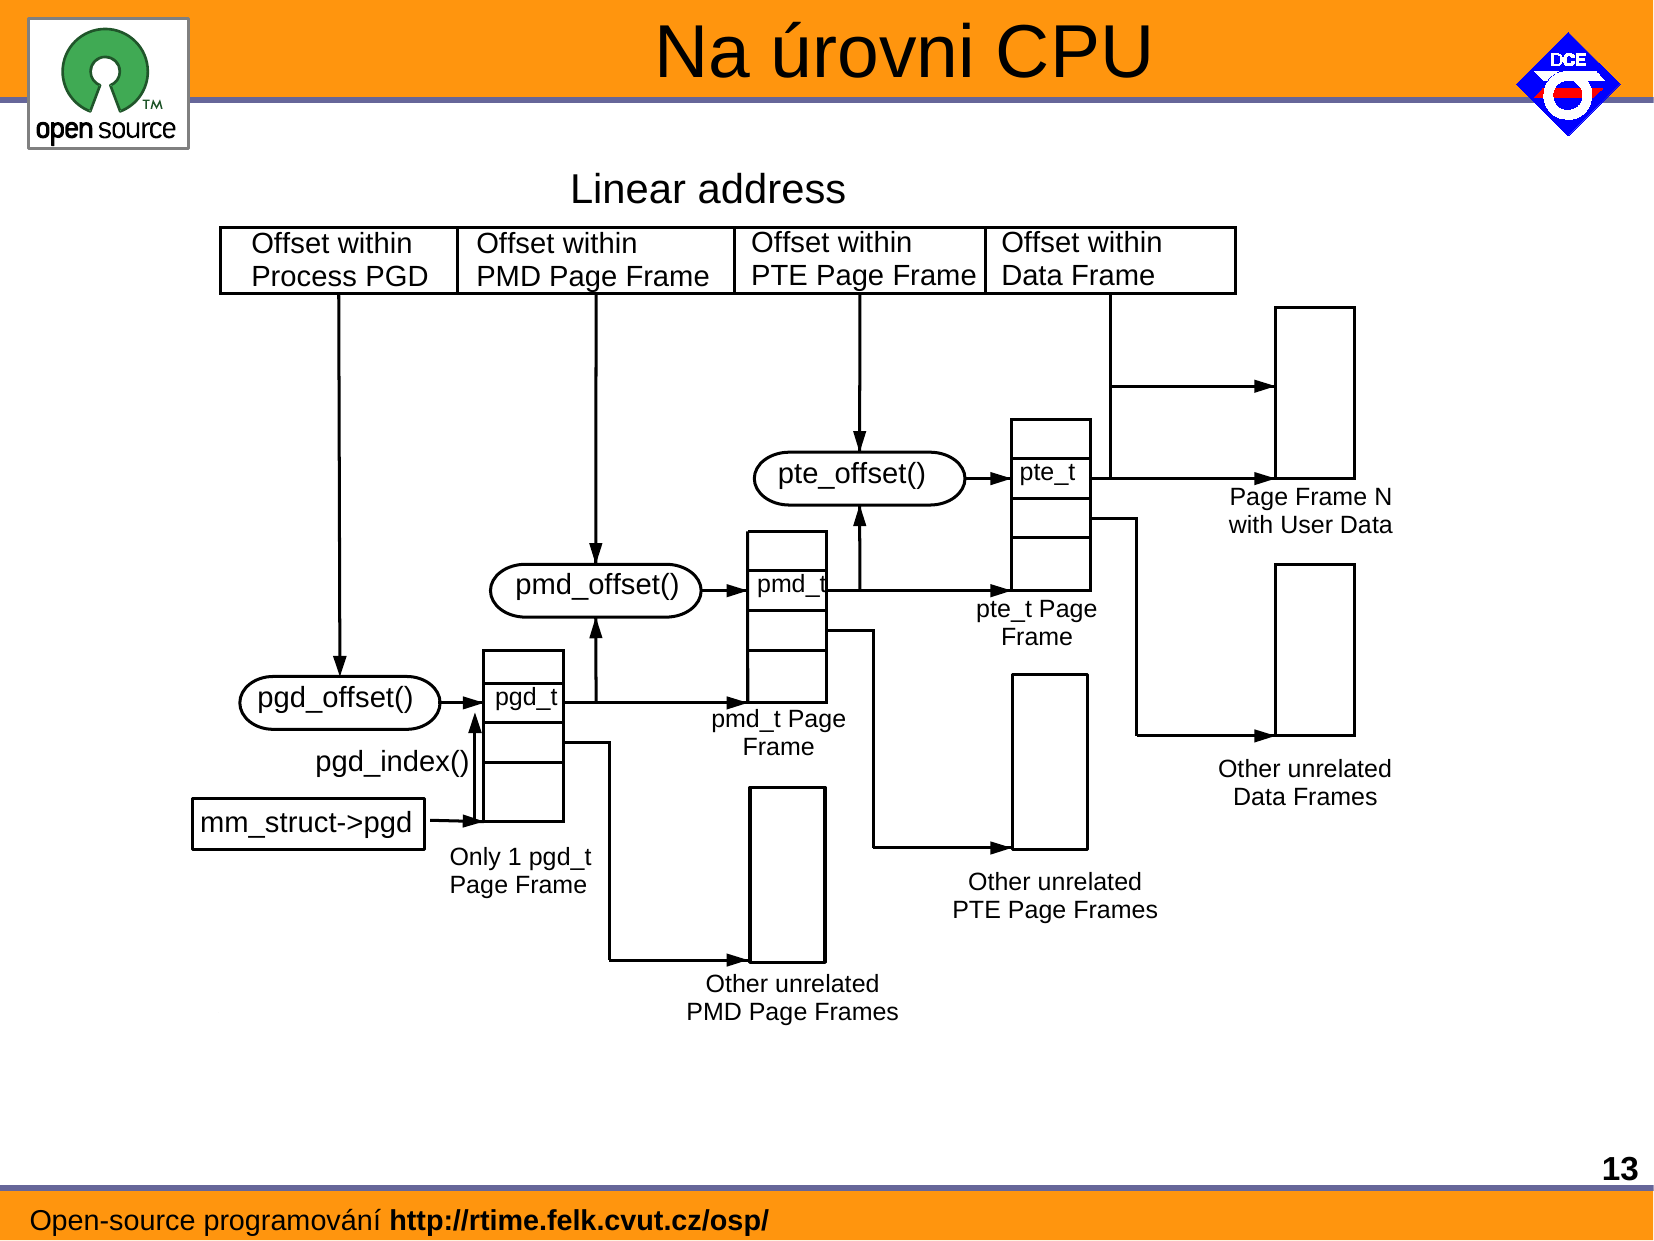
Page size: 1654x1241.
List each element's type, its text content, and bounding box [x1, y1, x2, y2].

text_box [756, 470, 770, 498]
text_box pte_t Page Frame [945, 587, 1129, 665]
text_box [726, 584, 746, 598]
text_box [462, 696, 484, 710]
text_box Page Frame N with User Data [1200, 474, 1422, 553]
text_box [1254, 729, 1274, 743]
text_box pmd_offset() [507, 560, 688, 613]
text_box Other unrelated Data Frames [1187, 747, 1424, 826]
text_box [589, 617, 603, 639]
text_box [485, 724, 562, 761]
text_box [853, 431, 867, 450]
text_box [1277, 566, 1353, 734]
text_box [1013, 539, 1089, 587]
text_box pmd_t Page Frame [687, 697, 871, 775]
text_box [950, 460, 963, 497]
text_box [242, 688, 249, 718]
text_box [1213, 229, 1234, 292]
text_box [1014, 676, 1086, 848]
text_box pte_t [1012, 450, 1113, 500]
text_box [726, 953, 748, 962]
title Na úrovni CPU [178, 4, 1631, 98]
text_box [246, 795, 430, 845]
text_box [990, 471, 1012, 486]
text_box Linear address [562, 157, 888, 226]
text_box pte_offset() [770, 450, 950, 502]
text_box [1254, 379, 1276, 393]
text_box Other unrelated PTE Page Frames [937, 859, 1174, 938]
text_box pgd_index() [476, 737, 488, 790]
text_box pgd_t [487, 675, 572, 725]
text_box [750, 613, 825, 649]
text_box [485, 764, 562, 820]
text_box pgd_offset() [249, 673, 430, 725]
text_box Offset within Process PGD [243, 219, 457, 308]
text_box [589, 543, 603, 560]
text_box [1277, 309, 1353, 474]
text_box [1013, 500, 1089, 536]
text_box Only 1 pgd_t Page Frame [442, 834, 625, 913]
text_box [1013, 421, 1089, 450]
text_box [750, 533, 825, 562]
text_box [750, 652, 825, 697]
text_box [990, 841, 1011, 855]
text_box [485, 652, 562, 682]
text_box Offset within PMD Page Frame [468, 219, 719, 308]
text_box [719, 229, 733, 292]
text_box Offset within Data Frame [993, 218, 1213, 307]
text_box Offset within PTE Page Frame [743, 218, 993, 307]
text_box [462, 814, 484, 828]
text_box [853, 504, 867, 527]
text_box mm_struct->pgd [192, 798, 425, 850]
text_box [222, 229, 243, 292]
text_box Other unrelated PMD Page Frames [675, 962, 911, 1041]
text_box [493, 571, 507, 610]
text_box [736, 229, 743, 292]
text_box [688, 573, 699, 608]
text_box pgd_index() [307, 737, 473, 790]
text_box [459, 229, 468, 292]
text_box [430, 687, 438, 718]
text_box pmd_t [750, 562, 850, 613]
